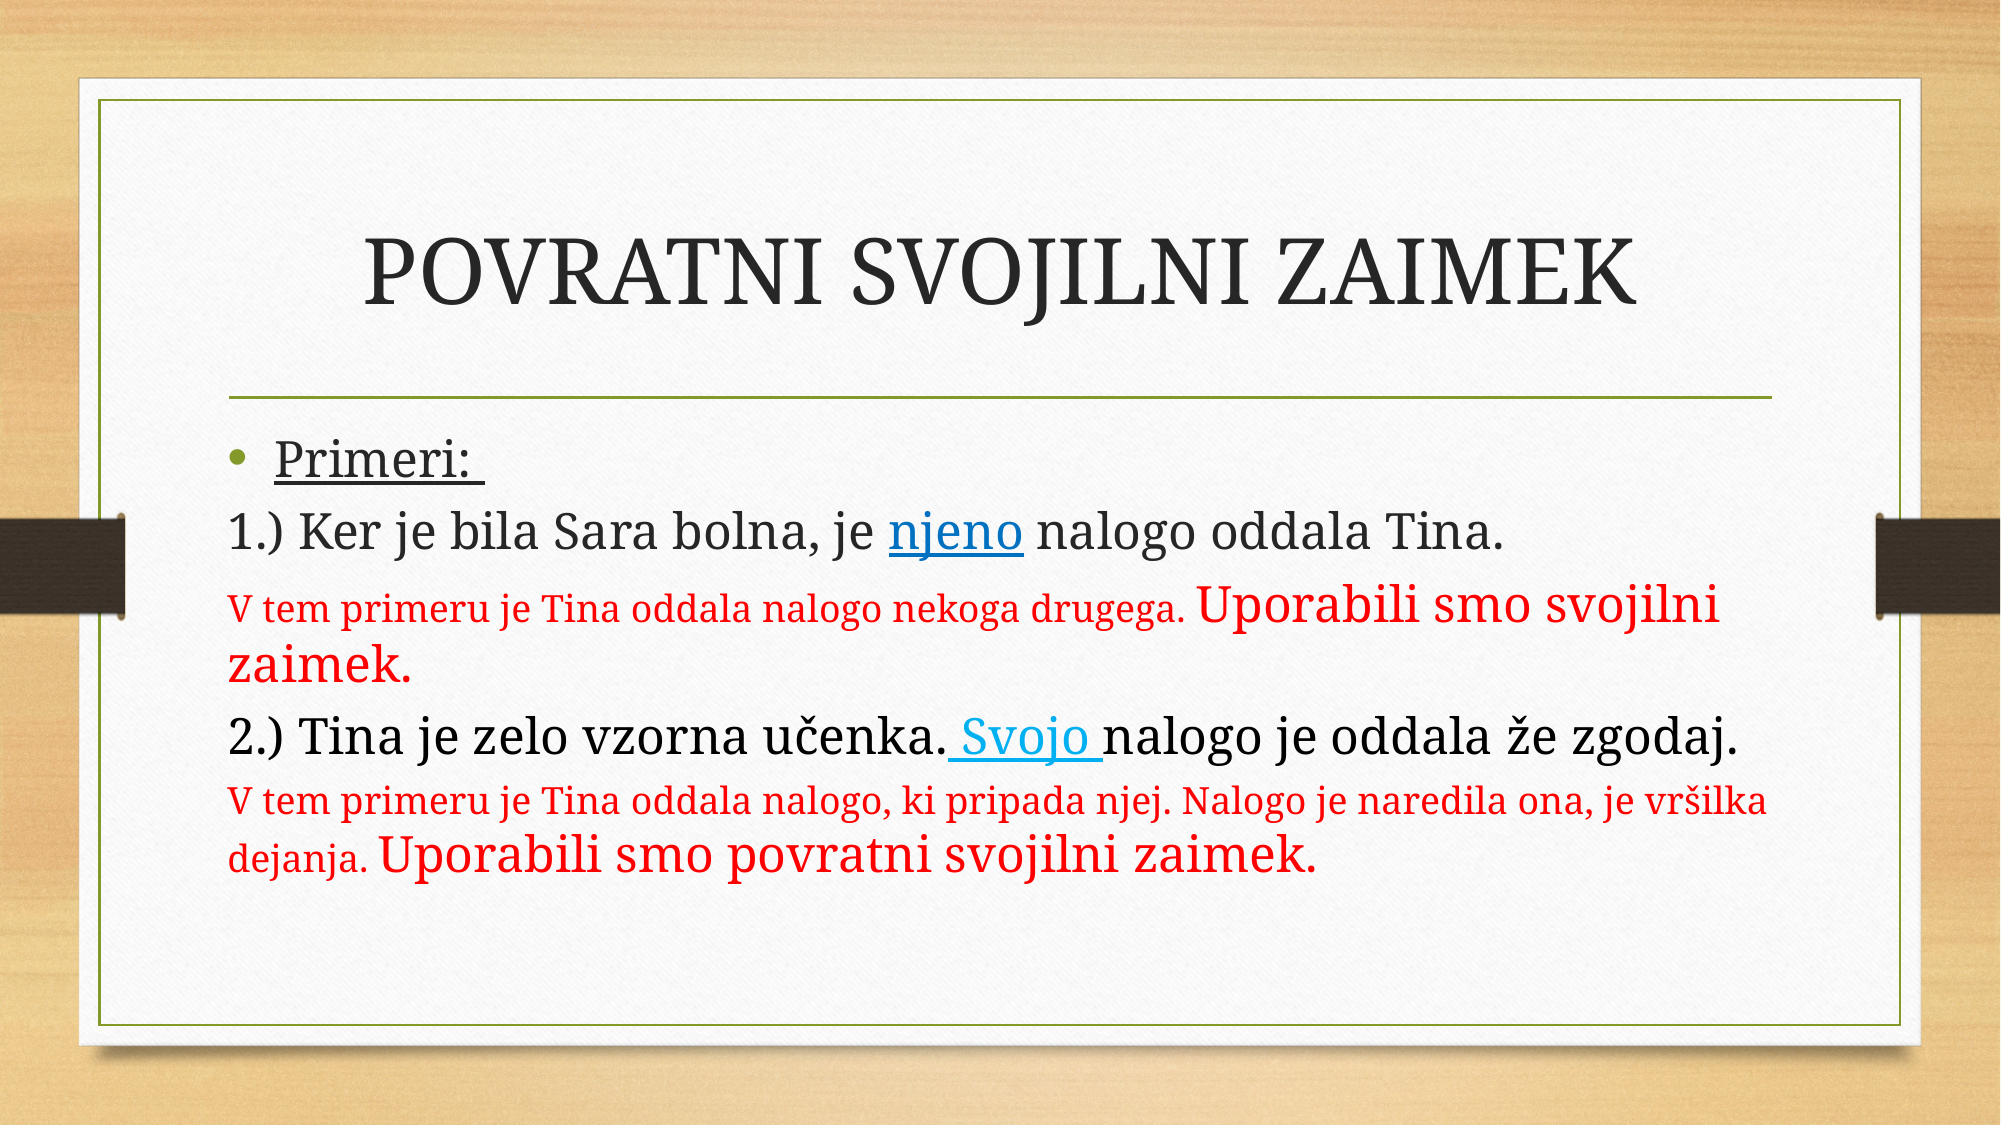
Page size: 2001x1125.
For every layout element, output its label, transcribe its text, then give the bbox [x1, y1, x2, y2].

list Primeri: 1.) Ker je bila Sara bolna, je njeno nalogo oddala Tina. V tem primeru je Tina oddala nalogo nekoga drugega. Uporabili smo svojilni zaimek. 2.) Tina je zelo vzorna učenka. Svojo nalogo je oddala že zgodaj. V tem primeru je Tina oddala nalogo, ki pripada njej. Nalogo je naredila ona, je vršilka dejanja. Uporabili smo povratni svojilni zaimek. [212, 419, 1788, 964]
title POVRATNI SVOJILNI ZAIMEK [212, 161, 1788, 376]
